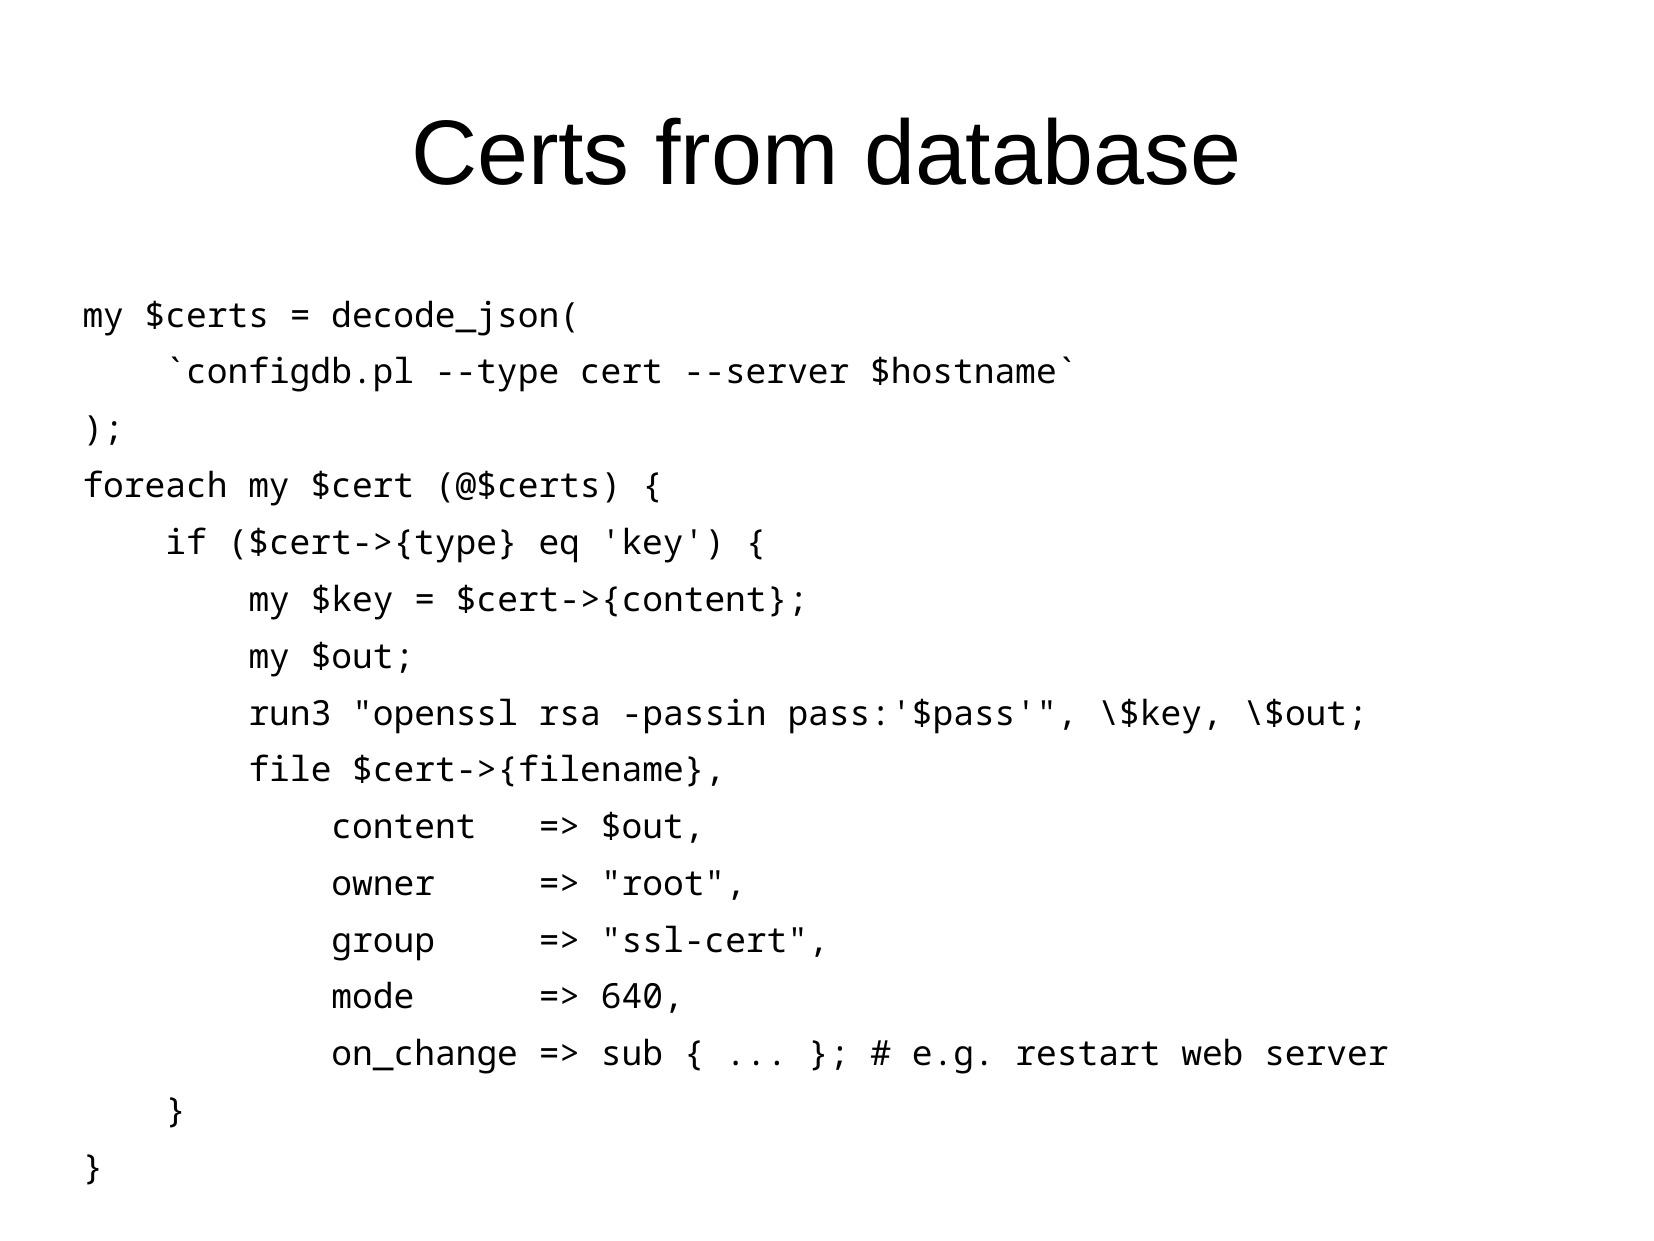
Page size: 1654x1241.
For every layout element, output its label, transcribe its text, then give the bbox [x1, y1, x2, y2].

title Certs from database [82, 49, 1571, 257]
list my $certs = decode_json( `configdb.pl --type cert --server $hostname` ); foreach my $cert (@$certs) { if ($cert->{type} eq 'key') { my $key = $cert->{content}; my $out; run3 "openssl rsa -passin pass:'$pass'", \$key, \$out; file $cert->{filename}, content => $out, owner => "root", group => "ssl-cert", mode => 640, on_change => sub { ... }; # e.g. restart web server } } [23, 290, 1630, 1193]
